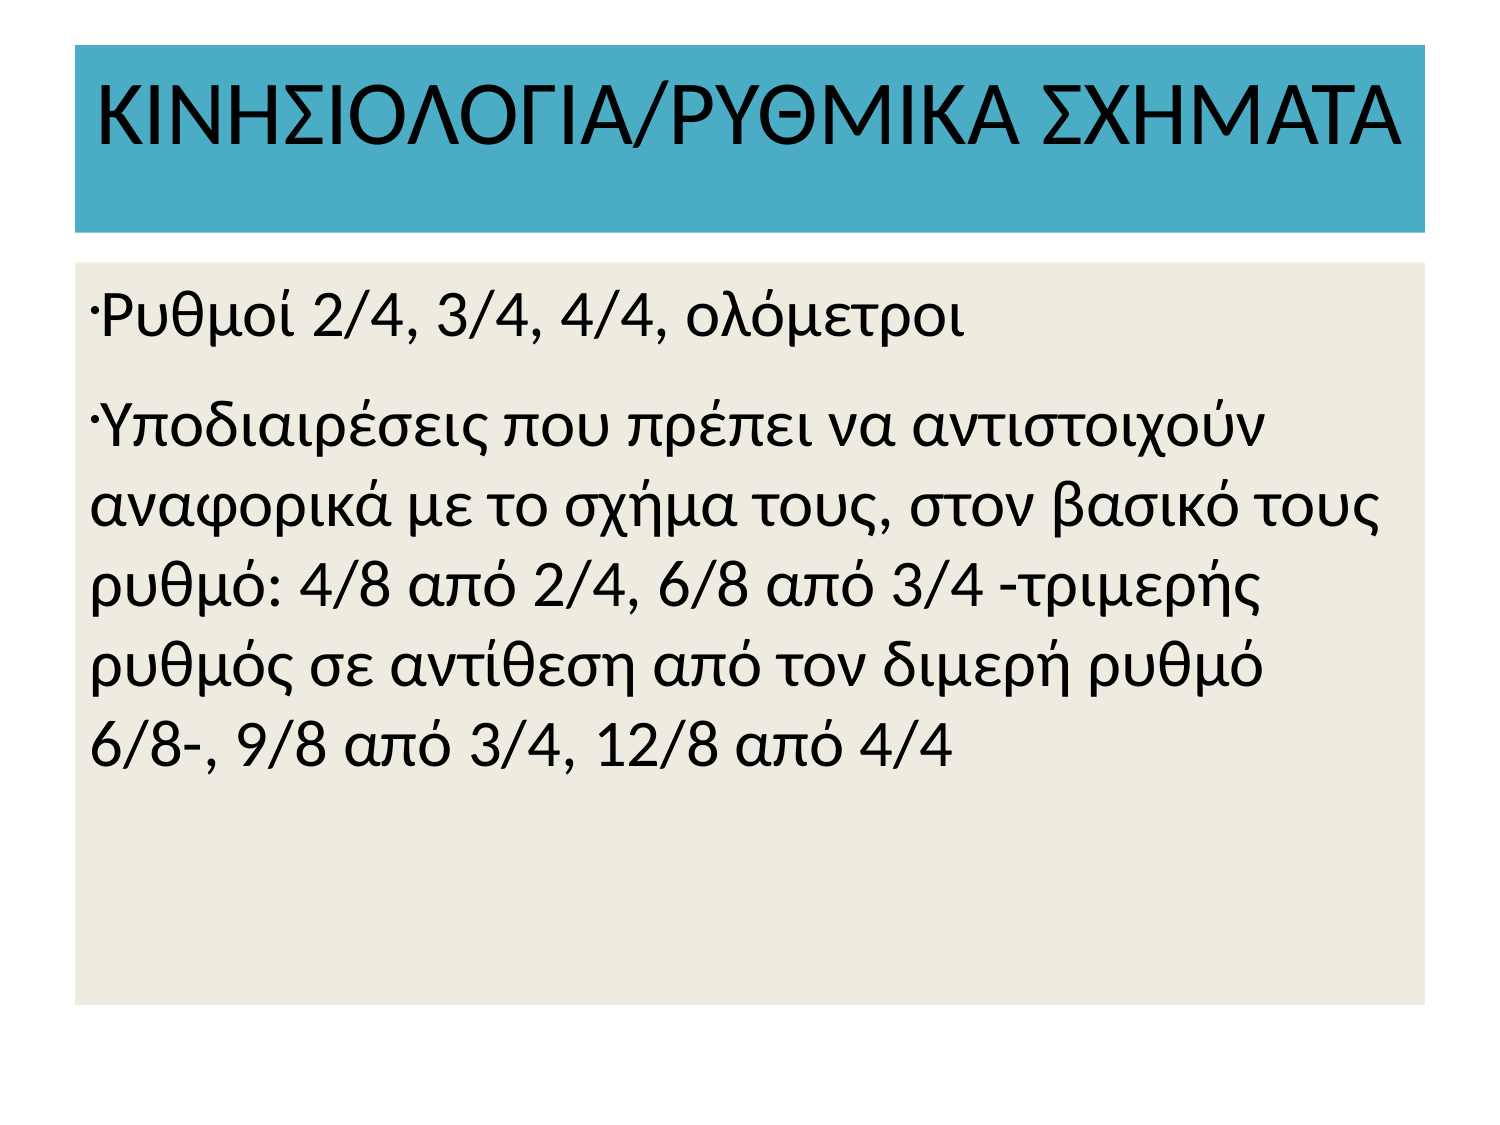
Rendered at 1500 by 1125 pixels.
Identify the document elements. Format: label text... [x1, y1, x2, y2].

list Ρυθμοί 2/4, 3/4, 4/4, ολόμετροι Υποδιαιρέσεις που πρέπει να αντιστοιχούν αναφορικά με το σχήμα τους, στον βασικό τους ρυθμό: 4/8 από 2/4, 6/8 από 3/4 -τριμερής ρυθμός σε αντίθεση από τον διμερή ρυθμό 6/8-, 9/8 από 3/4, 12/8 από 4/4 [75, 262, 1425, 1005]
title ΚΙΝΗΣΙΟΛΟΓΙΑ/ΡΥΘΜΙΚΑ ΣΧΗΜΑΤΑ [75, 45, 1425, 233]
